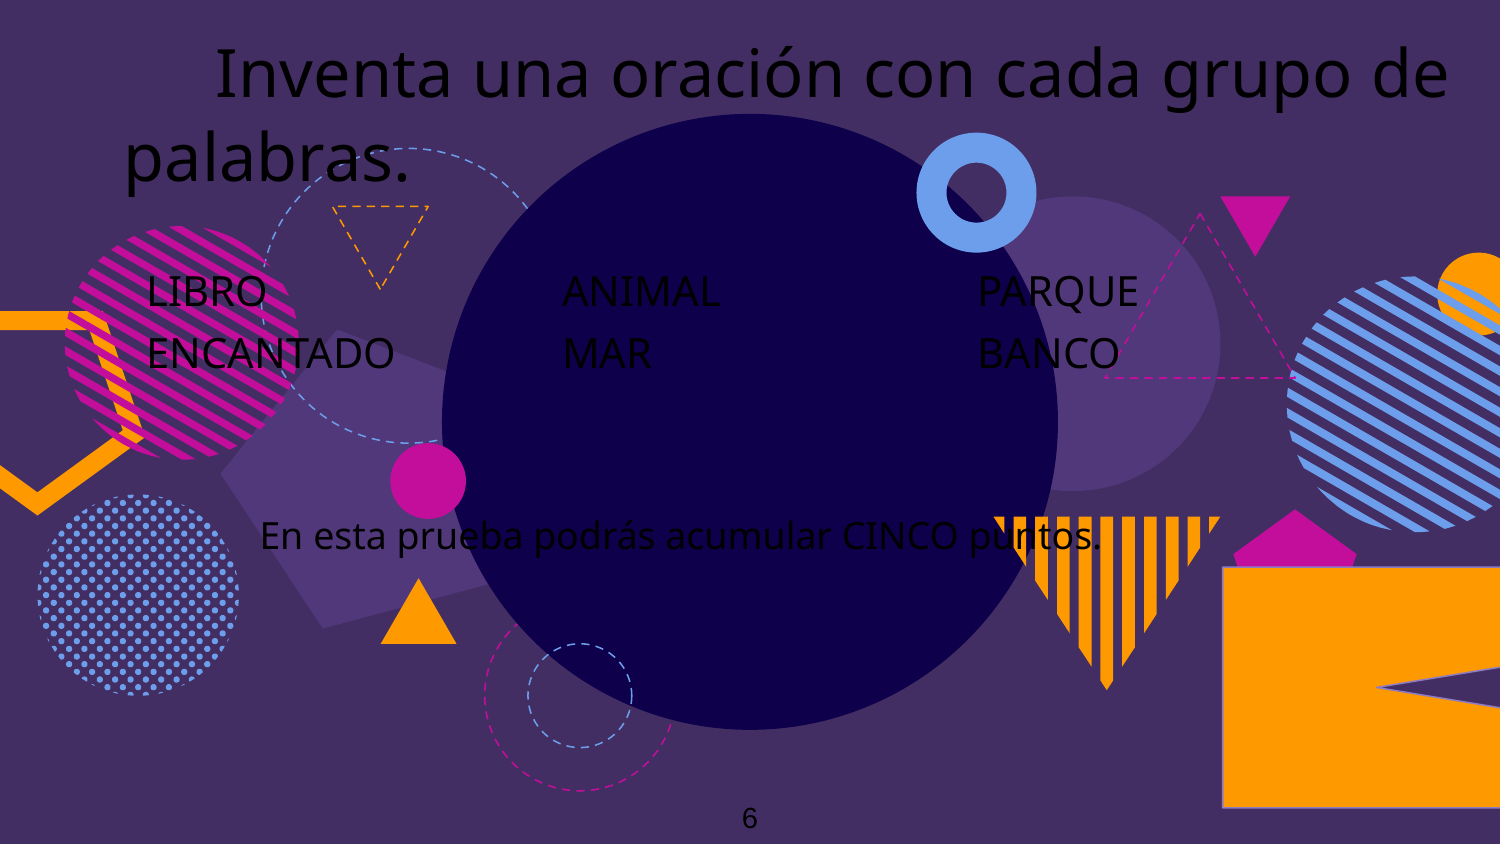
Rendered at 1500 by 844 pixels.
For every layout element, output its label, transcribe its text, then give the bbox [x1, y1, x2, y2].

list PARQUE BANCO [962, 249, 1358, 470]
list LIBRO ENCANTADO [131, 249, 527, 477]
text_box [1222, 567, 1500, 808]
title Inventa una oración con cada grupo de palabras. [108, 10, 1467, 199]
slide_number <número> [705, 783, 795, 844]
text_box En esta prueba podrás acumular CINCO puntos. [225, 496, 1159, 572]
list ANIMAL MAR [547, 249, 943, 477]
